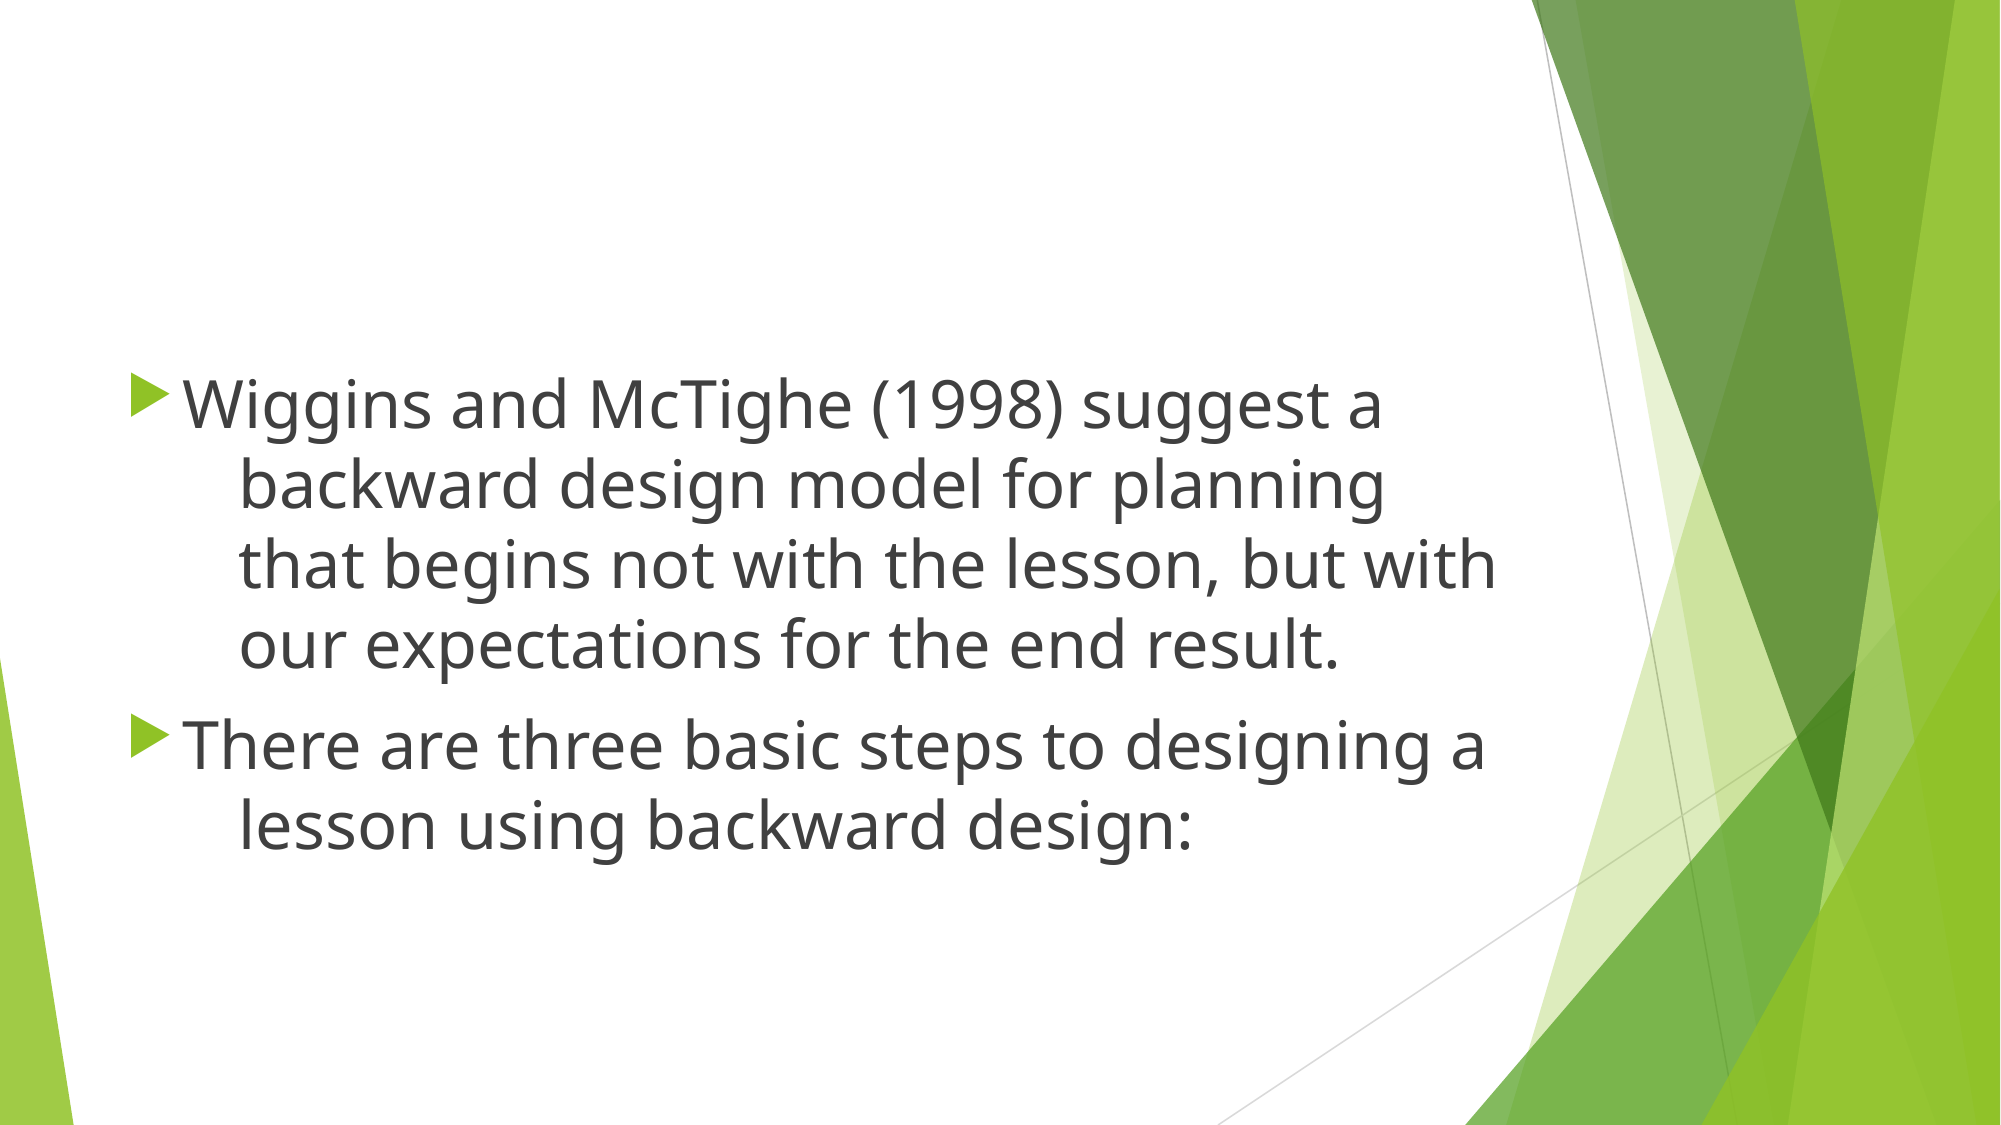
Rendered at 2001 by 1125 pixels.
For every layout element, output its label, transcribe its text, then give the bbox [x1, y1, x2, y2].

list Wiggins and McTighe (1998) suggest a backward design model for planning that begins not with the lesson, but with our expectations for the end result. There are three basic steps to designing a lesson using backward design: [111, 354, 1522, 992]
